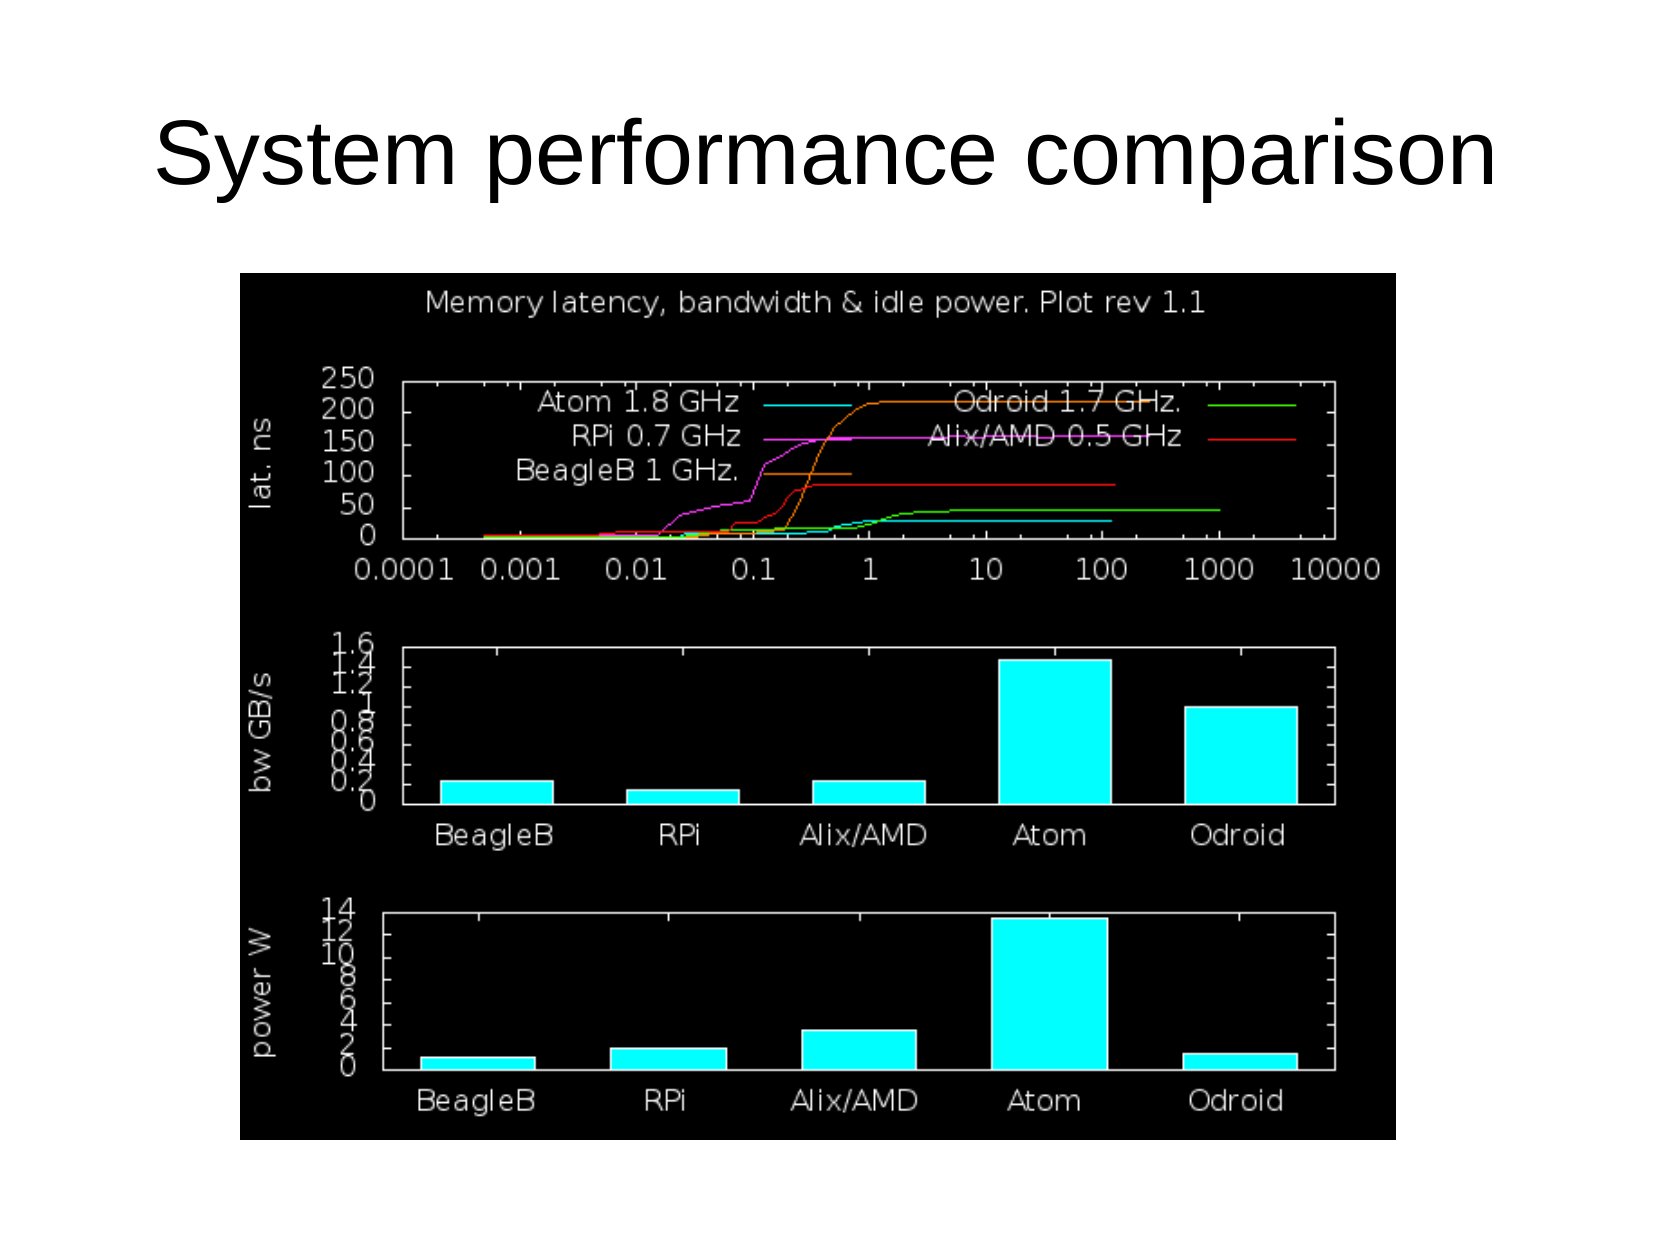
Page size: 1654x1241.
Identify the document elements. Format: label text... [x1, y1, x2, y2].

title System performance comparison [82, 49, 1571, 257]
picture [240, 273, 1396, 1141]
